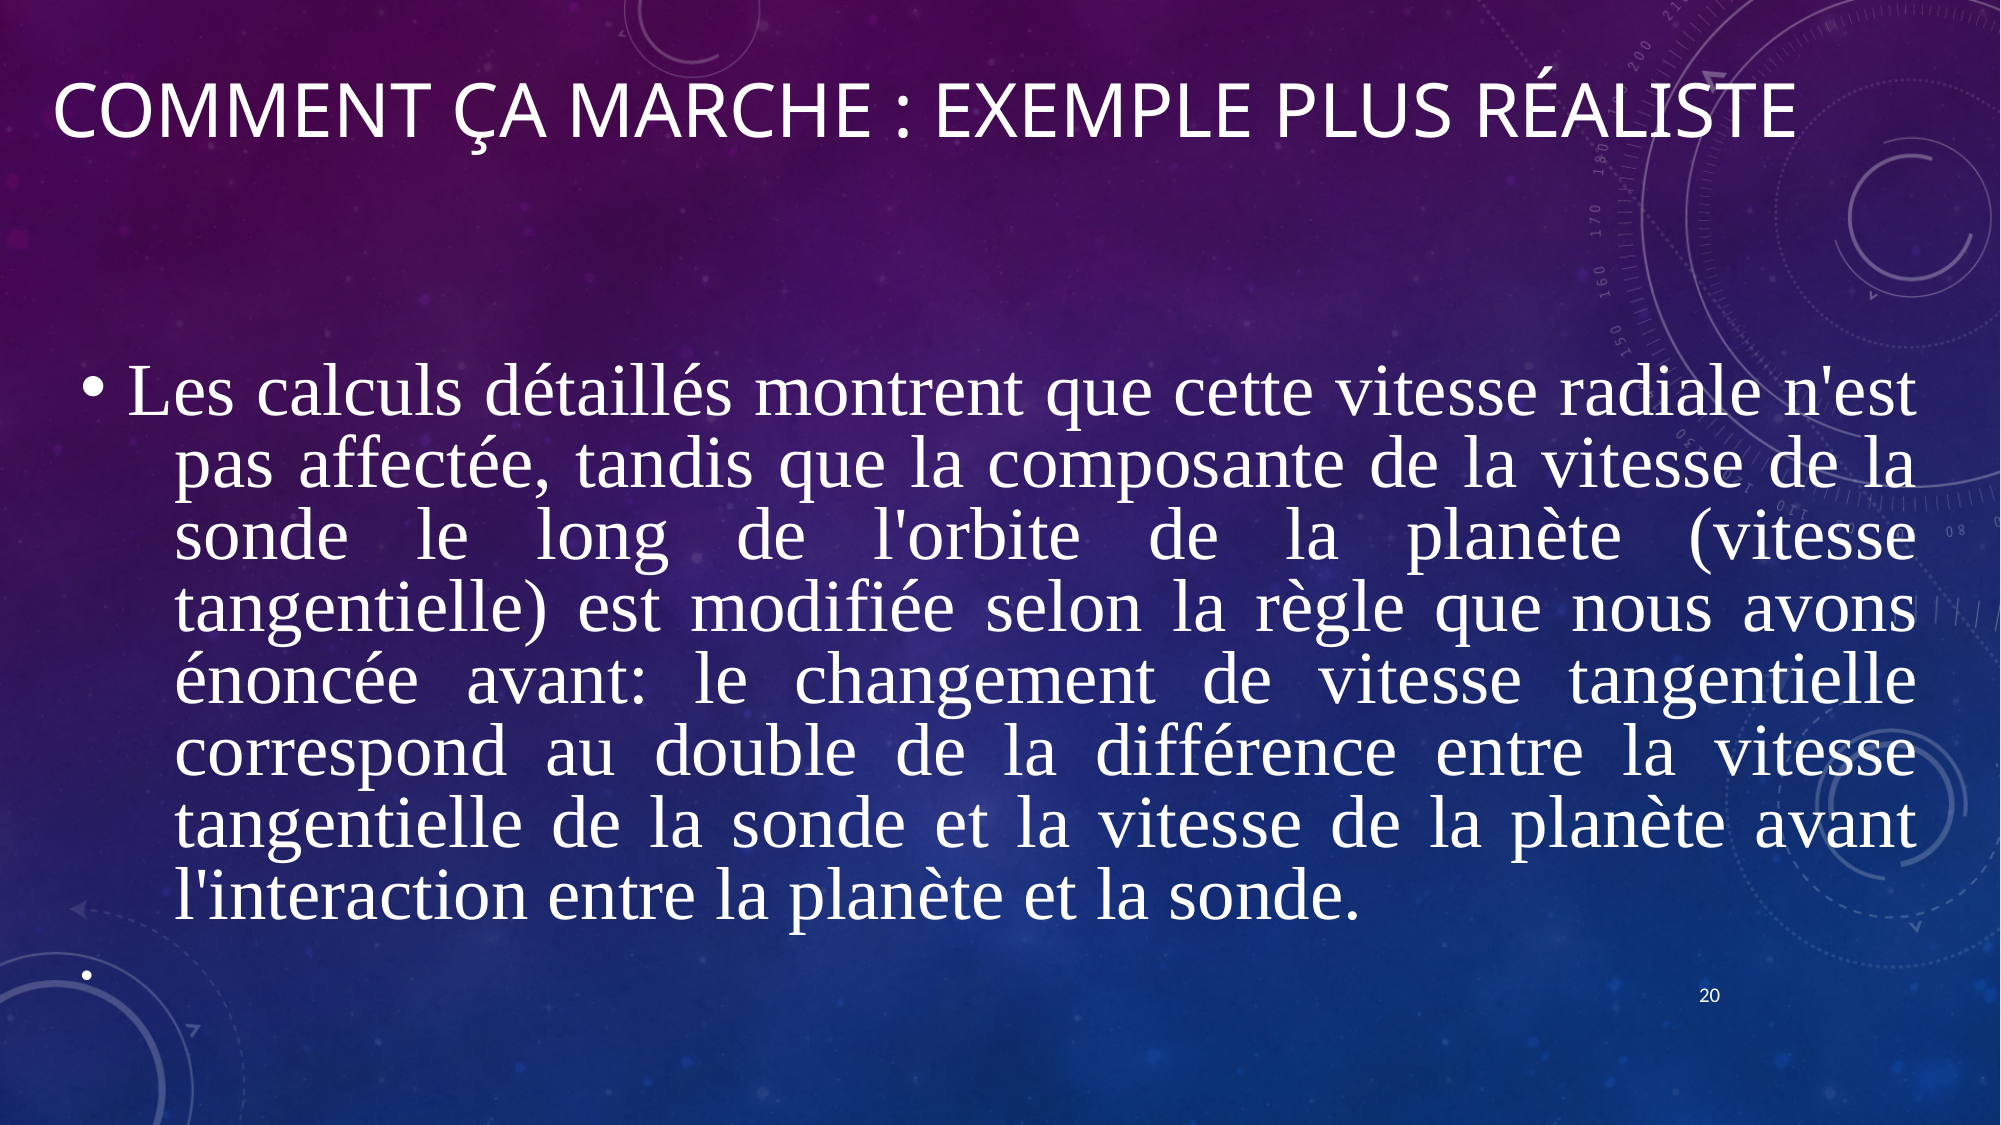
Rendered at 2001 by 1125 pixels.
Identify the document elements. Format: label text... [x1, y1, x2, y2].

text_box [1684, 963, 1775, 1026]
list Les calculs détaillés montrent que cette vitesse radiale n'est pas affectée, tandis que la composante de la vitesse de la sonde le long de l'orbite de la planète (vitesse tangentielle) est modifiée selon la règle que nous avons énoncée avant: le changement de vitesse tangentielle correspond au double de la différence entre la vitesse tangentielle de la sonde et la vitesse de la planète avant l'interaction entre la planète et la sonde. [65, 247, 1935, 1106]
title Comment ça marche : exemple plus réaliste [36, 38, 1865, 176]
